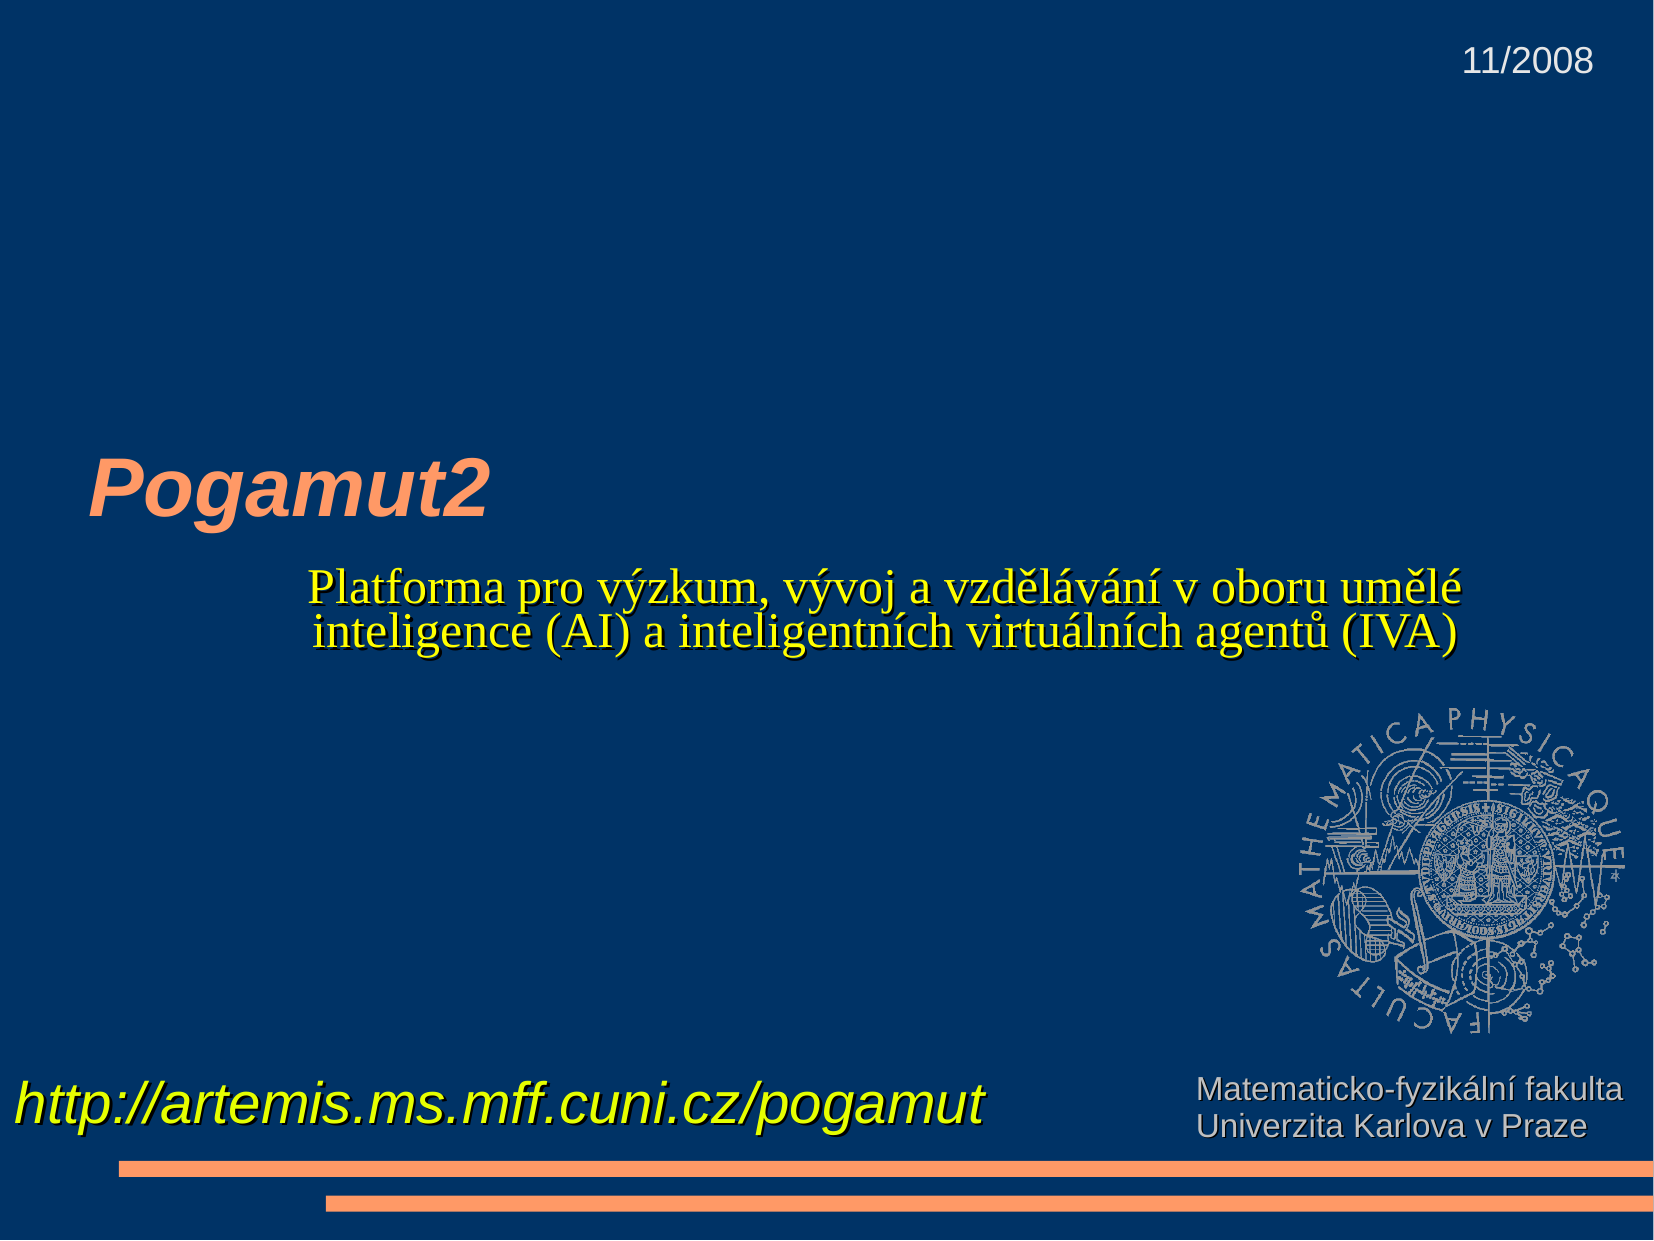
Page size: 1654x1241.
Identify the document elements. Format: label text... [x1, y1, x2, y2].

text_box http://artemis.ms.mff.cuni.cz/pogamut [0, 1062, 1211, 1143]
text_box Platforma pro výzkum, vývoj a vzdělávání v oboru umělé inteligence (AI) a inteligentních virtuálních agentů (IVA) [177, 561, 1595, 709]
picture [1299, 708, 1625, 1034]
text_box 11/2008 [1446, 31, 1625, 89]
title Pogamut2 [88, 383, 1501, 592]
text_box Matematicko-fyzikální fakulta Univerzita Karlova v Praze [1181, 1062, 1654, 1162]
